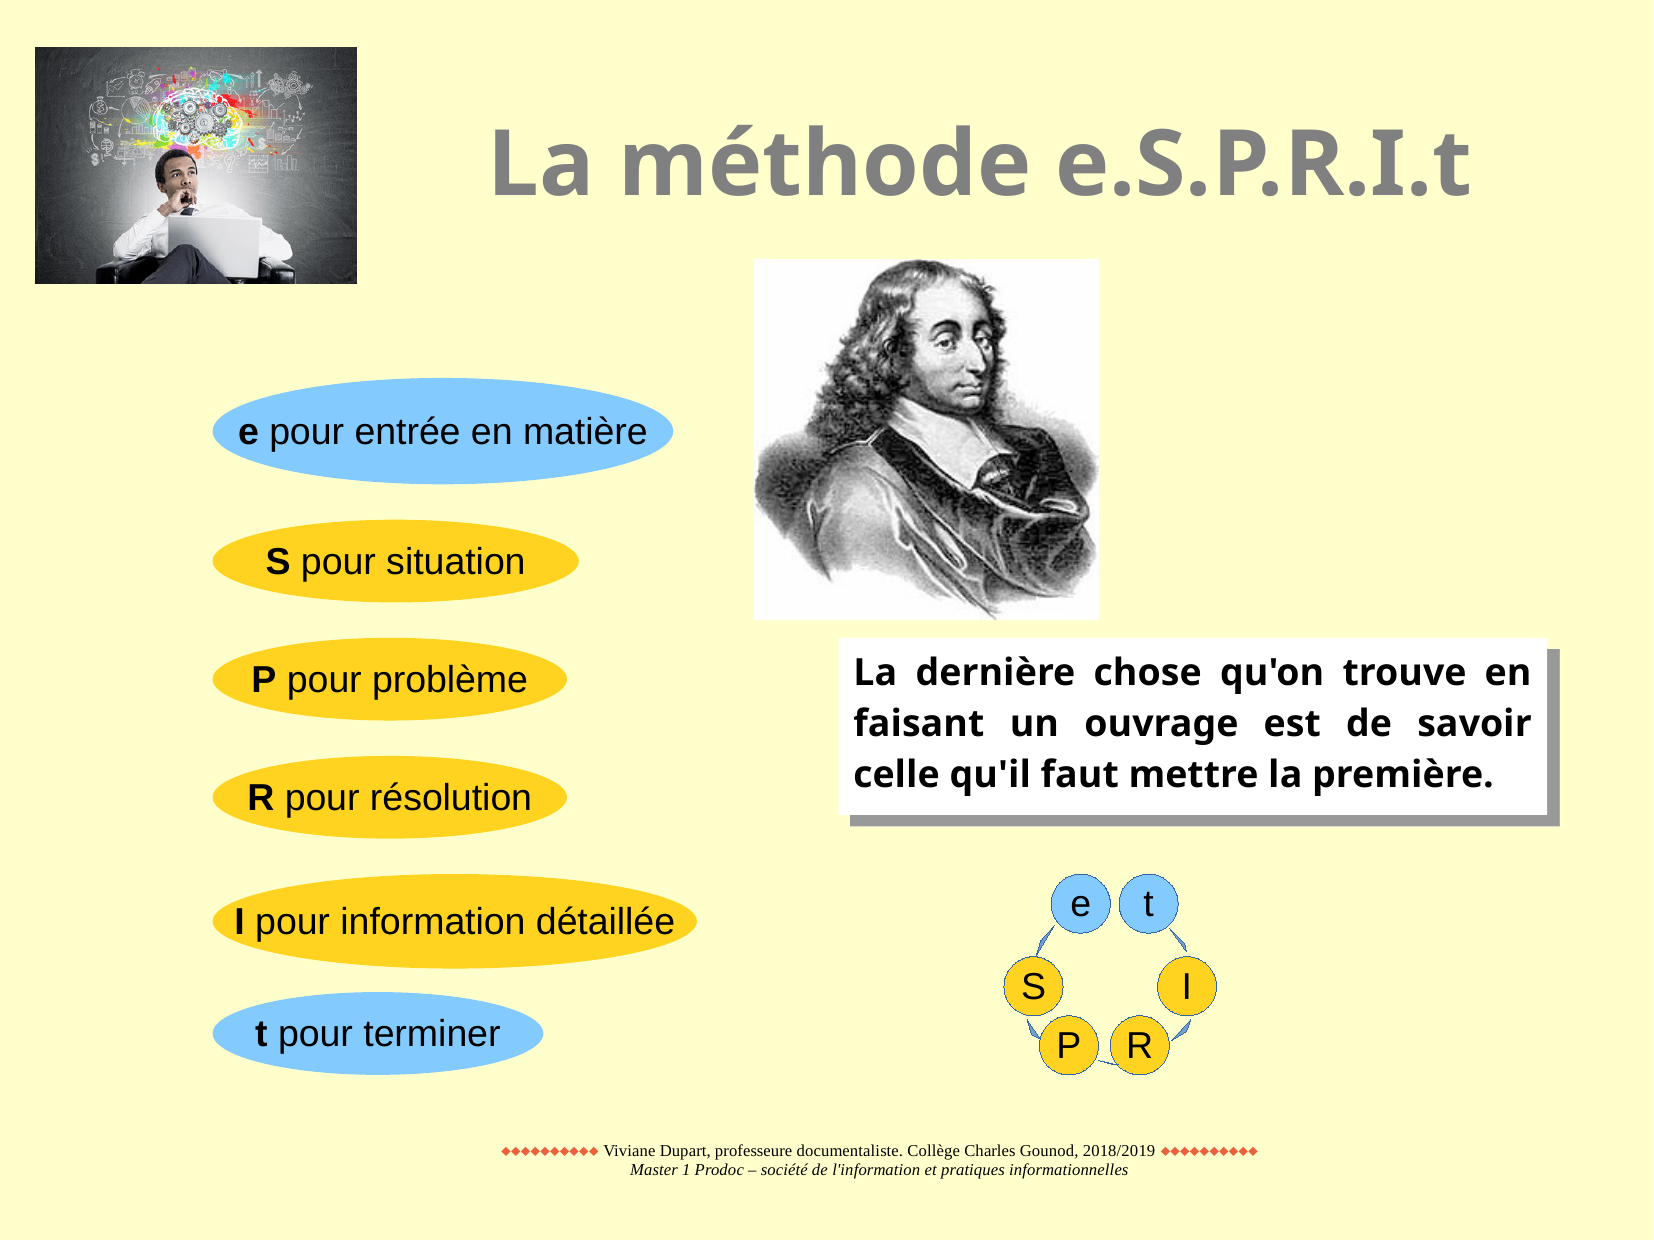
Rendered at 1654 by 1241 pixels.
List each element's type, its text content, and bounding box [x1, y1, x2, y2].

text_box R pour résolution [212, 755, 567, 839]
title La méthode e.S.P.R.I.t [377, 70, 1583, 249]
text_box [1098, 1060, 1119, 1065]
text_box R [1110, 1015, 1170, 1075]
subtitle  Viviane Dupart, professeure documentaliste. Collège Charles Gounod, 2018/2019  Master 1 Prodoc – société de l'information et pratiques informationnelles [330, 1122, 1430, 1199]
text_box [1036, 925, 1055, 956]
text_box P pour problème [212, 637, 567, 721]
text_box [1027, 1019, 1041, 1040]
picture [754, 259, 1099, 620]
text_box [1171, 1019, 1191, 1041]
picture [35, 47, 357, 284]
text_box [1169, 928, 1187, 952]
text_box t pour terminer [212, 992, 544, 1075]
text_box S pour situation [212, 519, 579, 603]
text_box I [1157, 956, 1217, 1016]
text_box e [1051, 874, 1111, 934]
text_box I pour information détaillée [212, 874, 697, 969]
text_box t [1119, 874, 1179, 934]
text_box S [1003, 956, 1064, 1016]
text_box P [1039, 1015, 1099, 1075]
text_box La dernière chose qu'on trouve en faisant un ouvrage est de savoir celle qu'il faut mettre la première. [838, 637, 1548, 815]
text_box e pour entrée en matière [212, 377, 674, 485]
